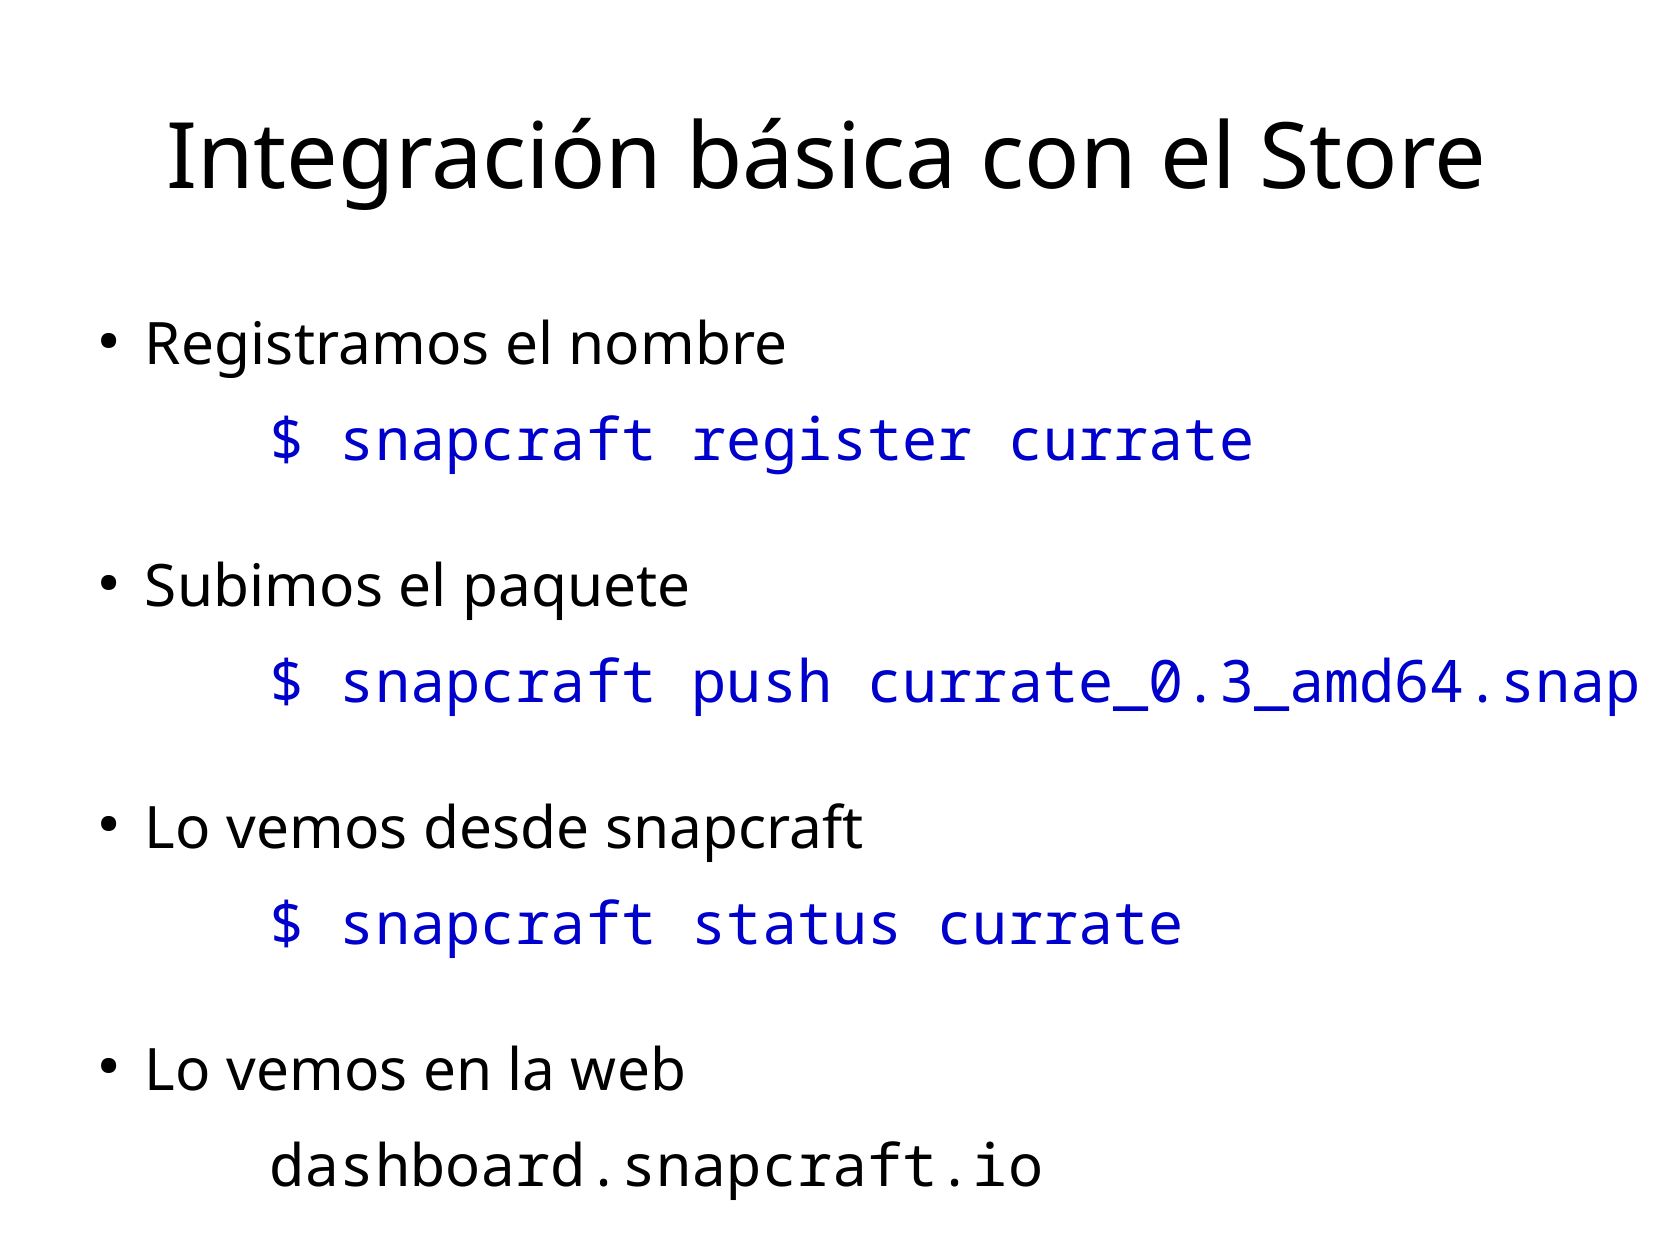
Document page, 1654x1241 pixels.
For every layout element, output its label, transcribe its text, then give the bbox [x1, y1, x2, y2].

title Integración básica con el Store [82, 49, 1571, 257]
list Registramos el nombre $ snapcraft register currate Subimos el paquete $ snapcraft push currate_0.3_amd64.snap Lo vemos desde snapcraft $ snapcraft status currate Lo vemos en la web dashboard.snapcraft.io [82, 302, 1654, 1229]
